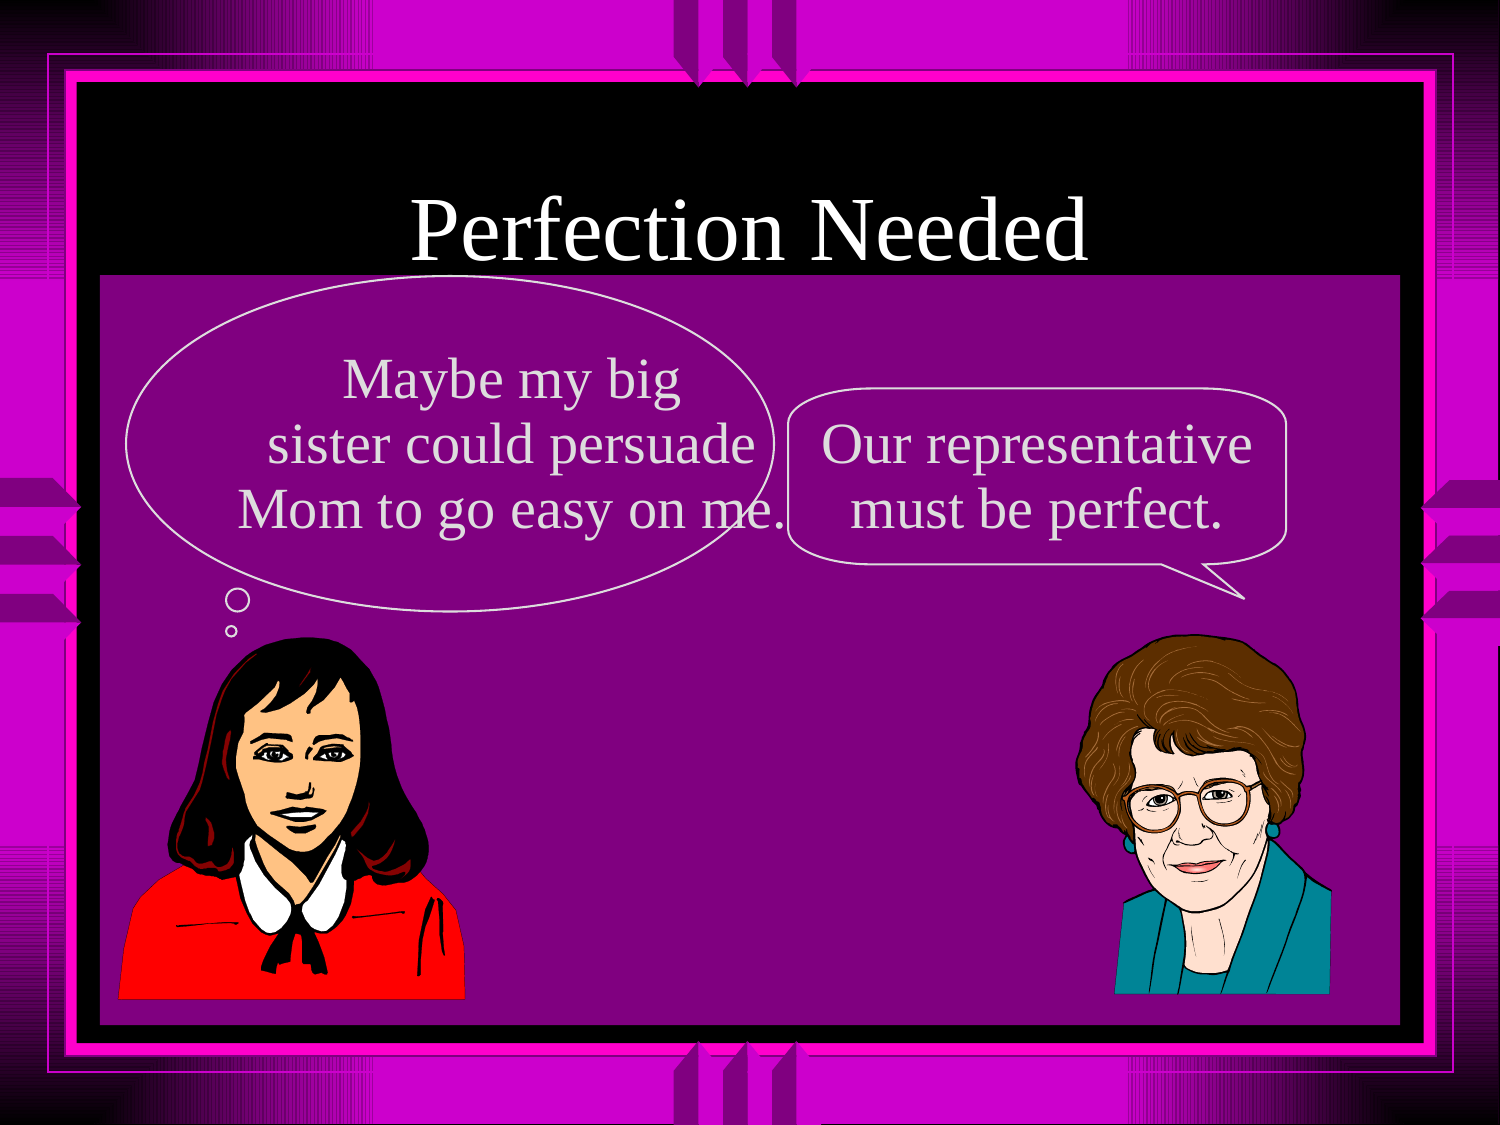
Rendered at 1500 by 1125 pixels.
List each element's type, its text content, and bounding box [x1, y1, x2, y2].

picture [117, 637, 466, 1000]
text_box Our representative must be perfect. [788, 388, 1287, 599]
picture [1074, 633, 1332, 995]
text_box [99, 275, 1401, 1026]
text_box [753, 503, 765, 512]
title Perfection Needed [112, 99, 1388, 288]
text_box Maybe my big sister could persuade Mom to go easy on me. [126, 276, 775, 612]
